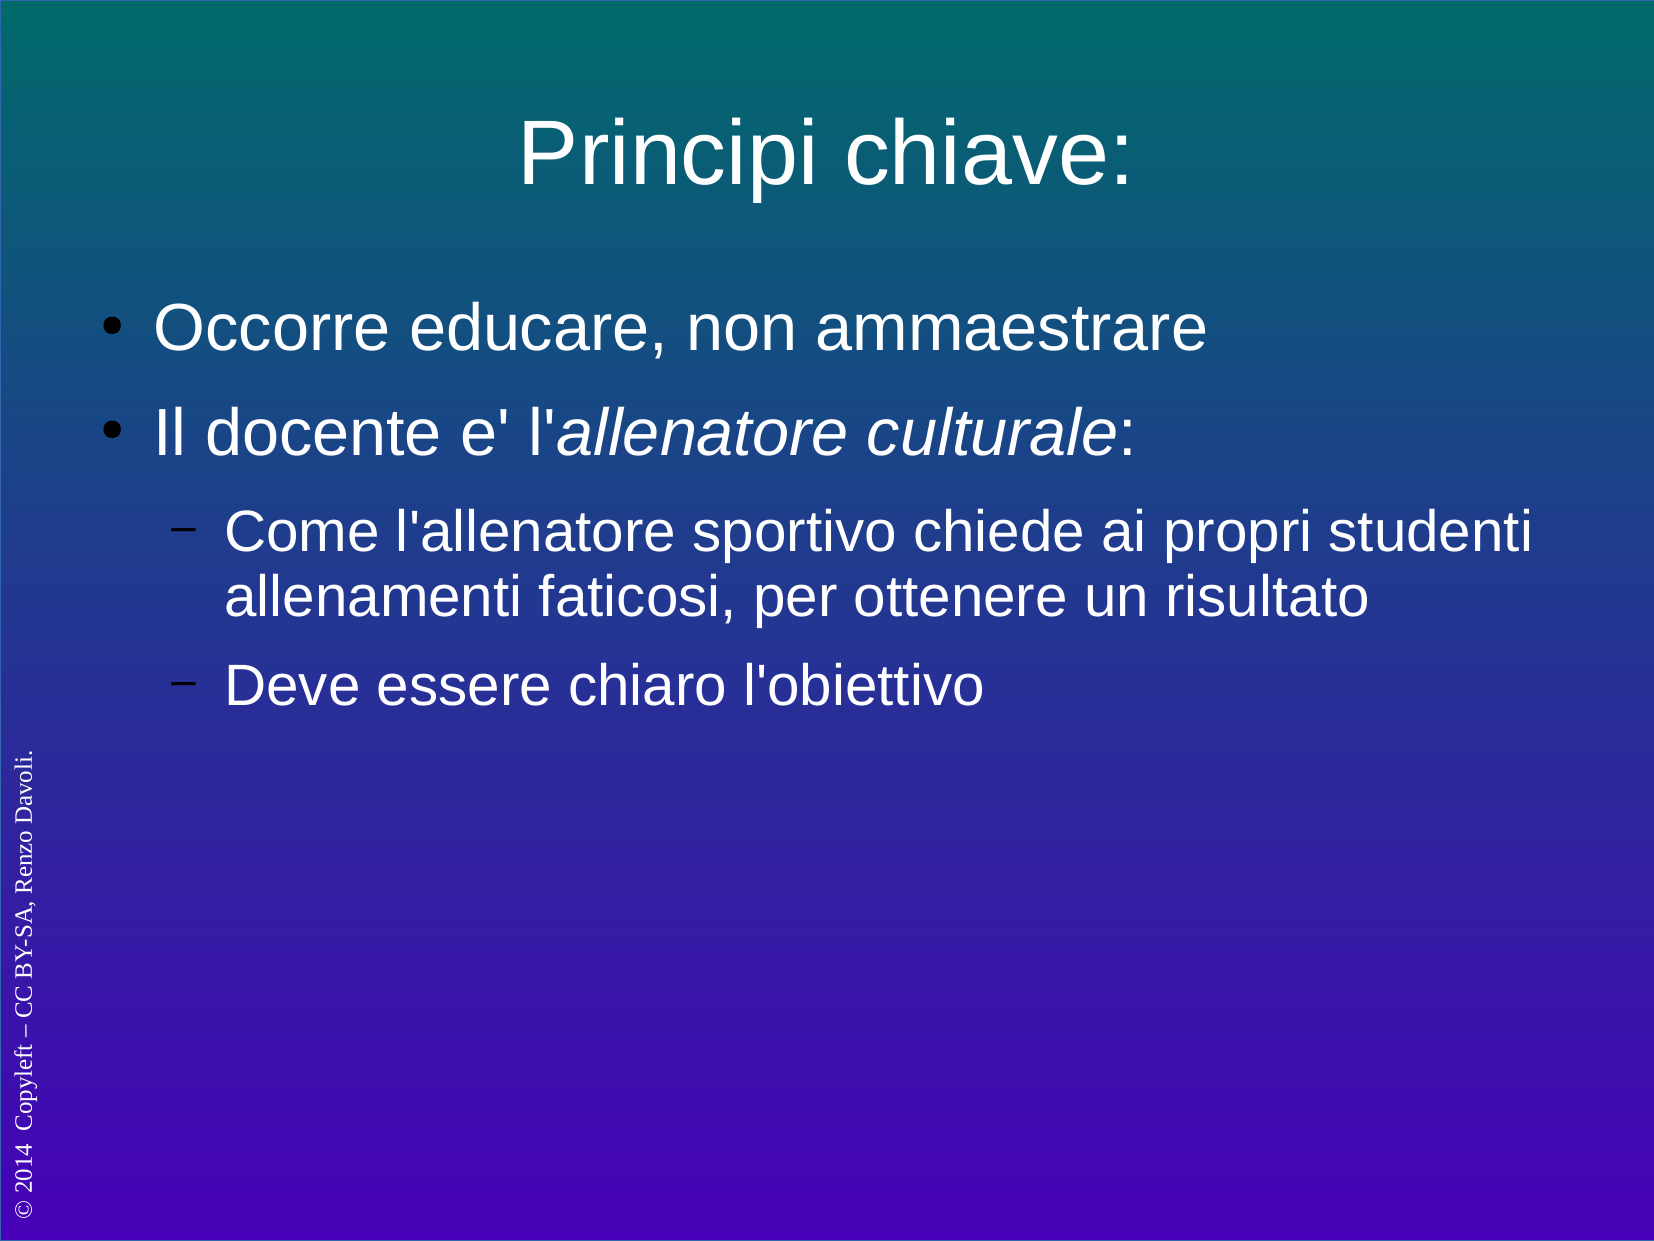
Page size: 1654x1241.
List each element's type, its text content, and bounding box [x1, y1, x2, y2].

list Occorre educare, non ammaestrare Il docente e' l'allenatore culturale: Come l'allenatore sportivo chiede ai propri studenti allenamenti faticosi, per ottenere un risultato Deve essere chiaro l'obiettivo [82, 290, 1571, 1010]
title Principi chiave: [82, 49, 1571, 257]
